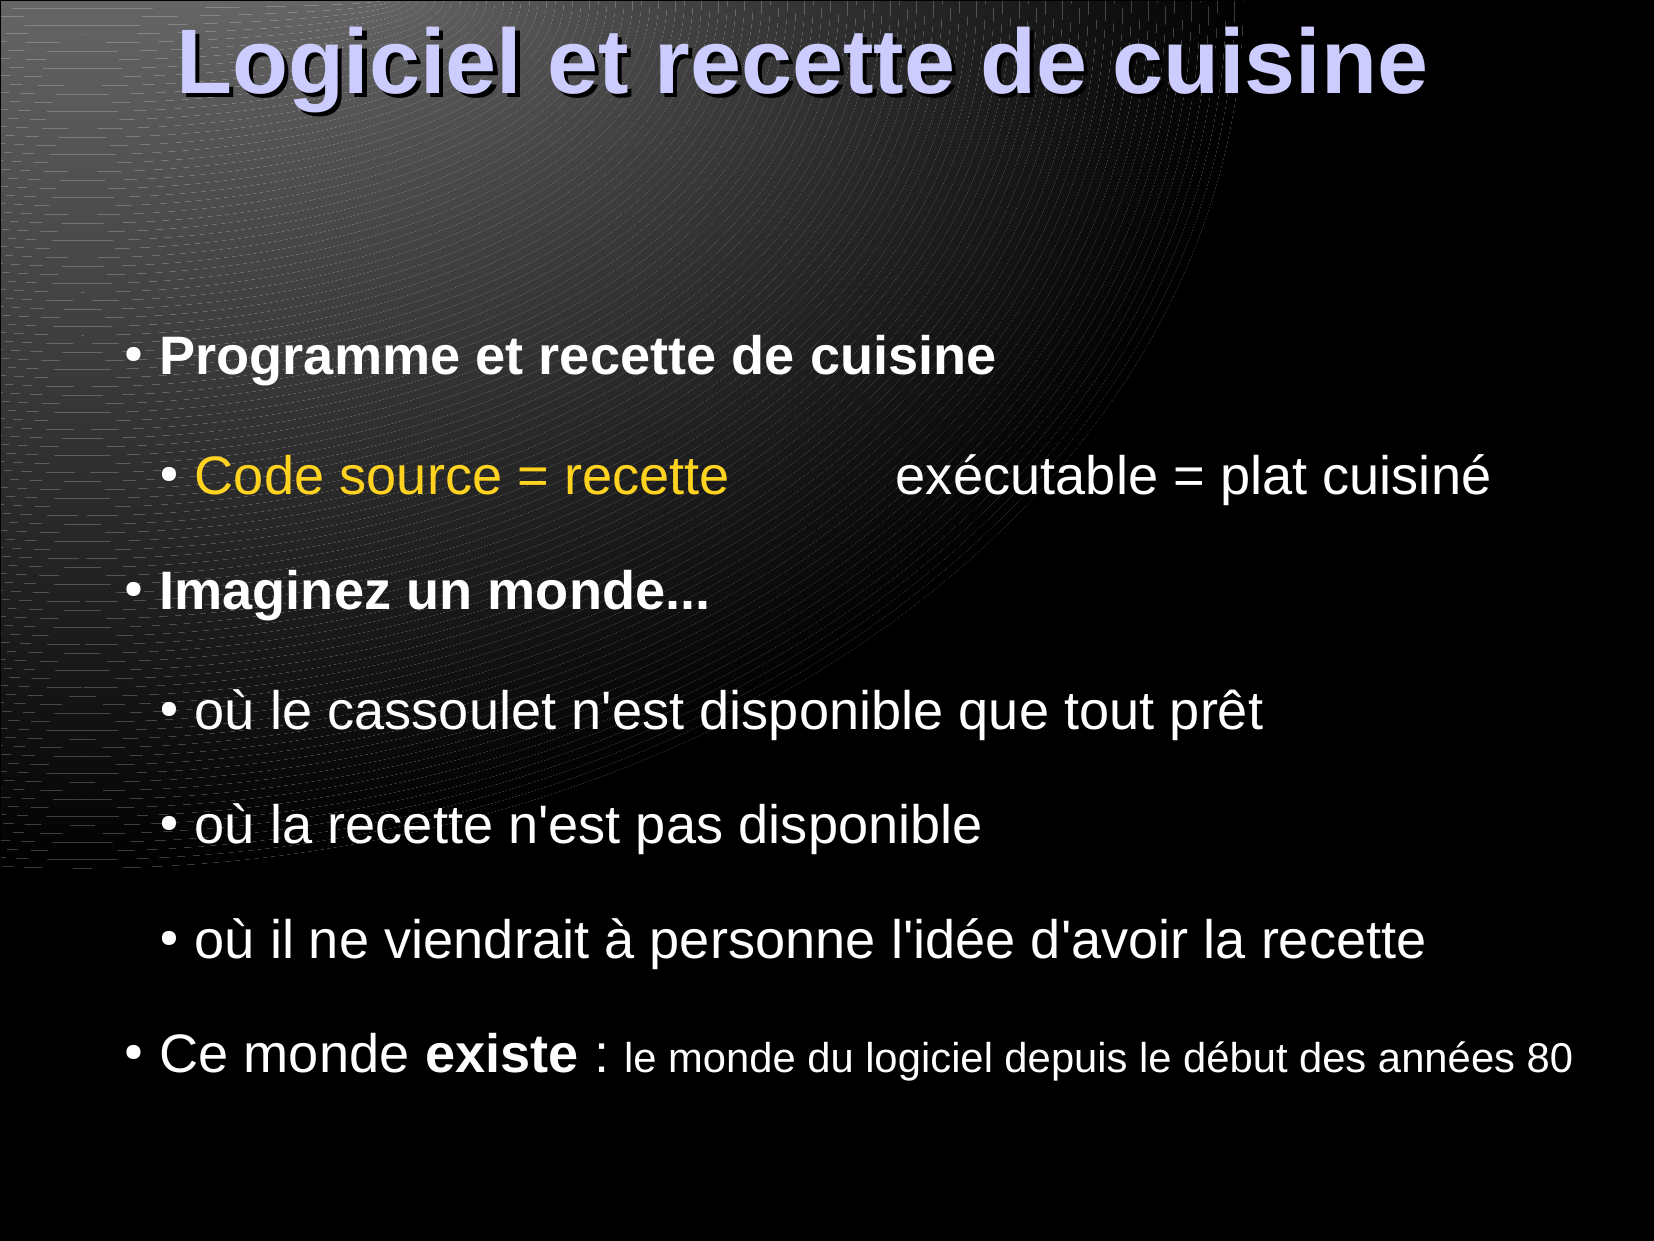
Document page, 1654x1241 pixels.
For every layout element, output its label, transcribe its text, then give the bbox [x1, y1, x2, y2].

title Logiciel et recette de cuisine [59, 5, 1548, 119]
list Programme et recette de cuisine Code source = recette exécutable = plat cuisiné Imaginez un monde... où le cassoulet n'est disponible que tout prêt où la recette n'est pas disponible où il ne viendrait à personne l'idée d'avoir la recette Ce monde existe : le monde du logiciel depuis le début des années 80 [88, 295, 1625, 1055]
